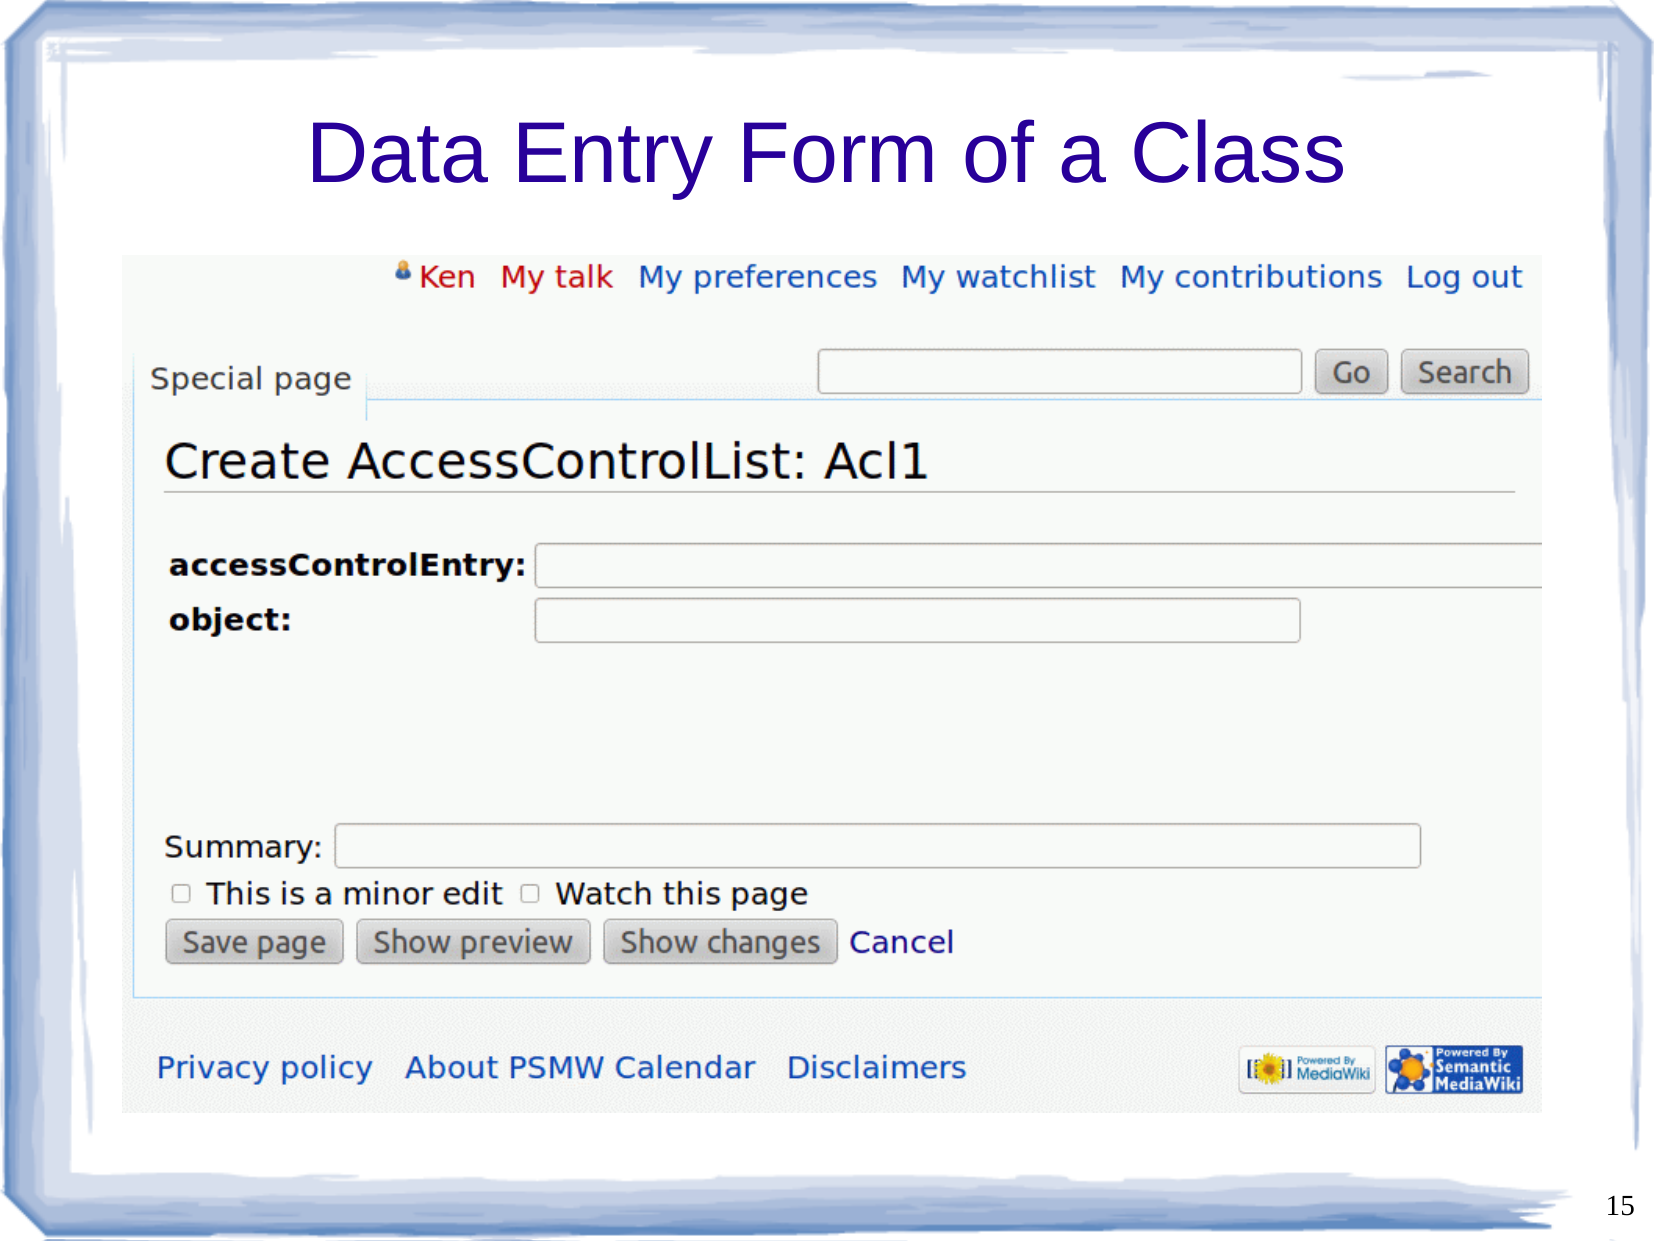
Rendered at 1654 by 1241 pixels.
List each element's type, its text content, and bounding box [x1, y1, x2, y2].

title Data Entry Form of a Class [82, 49, 1571, 257]
picture [0, 0, 1654, 1241]
